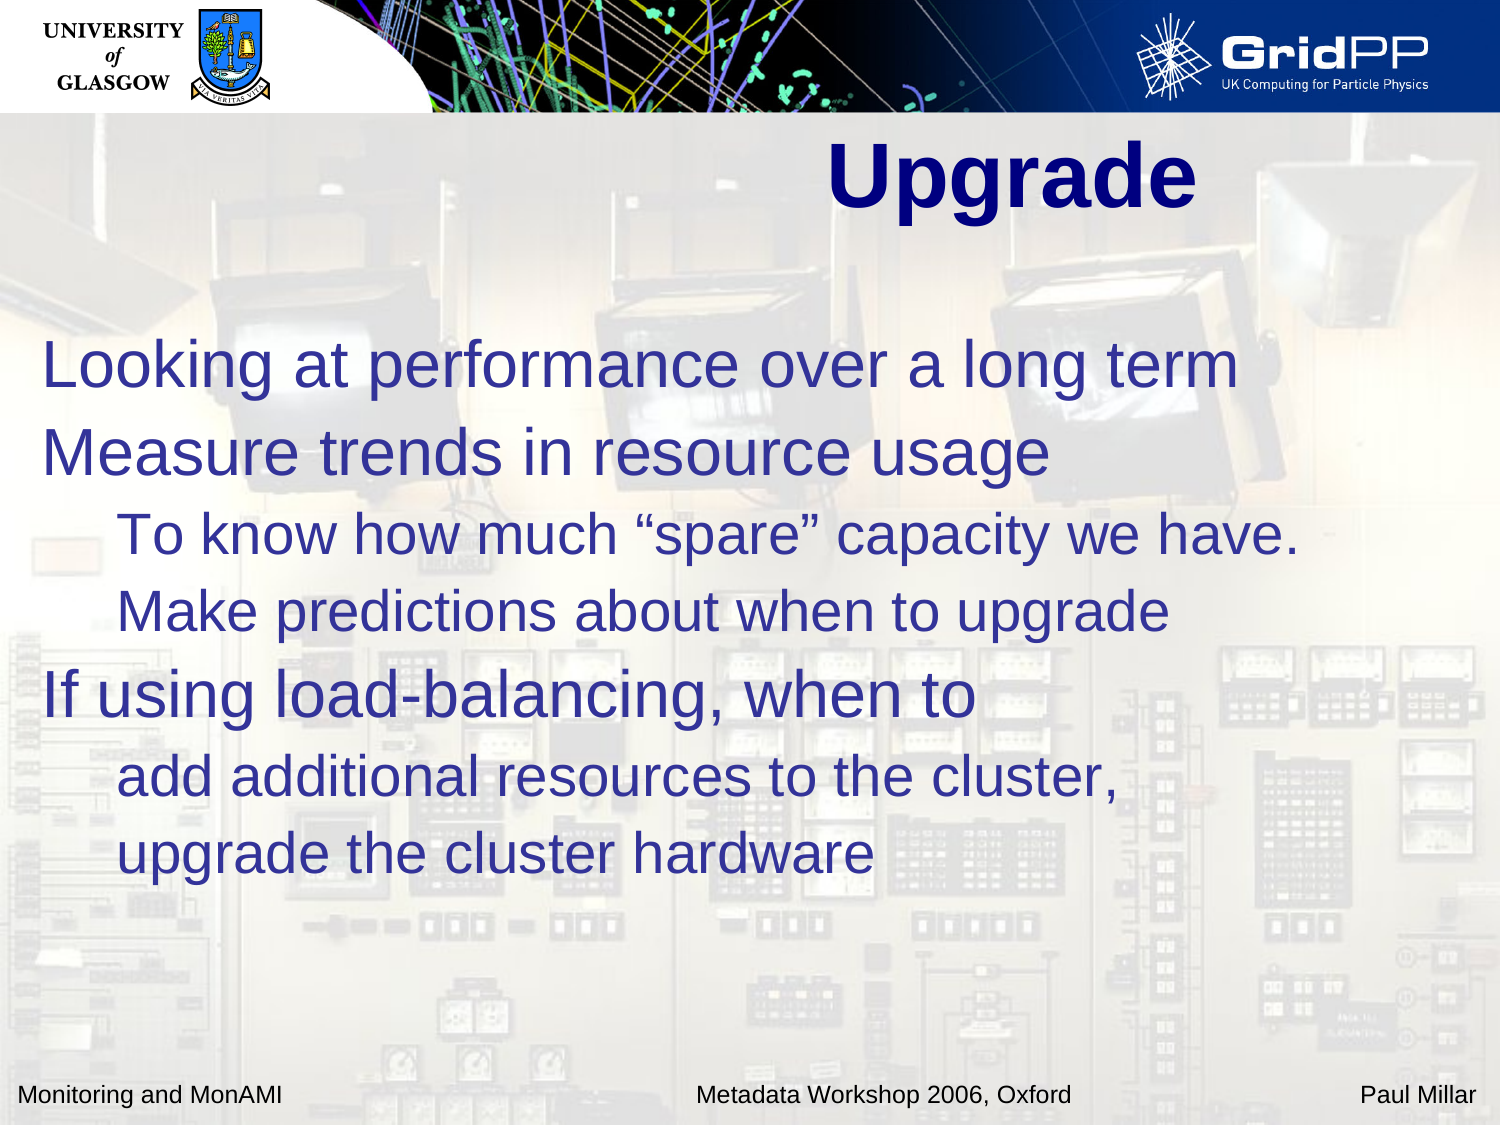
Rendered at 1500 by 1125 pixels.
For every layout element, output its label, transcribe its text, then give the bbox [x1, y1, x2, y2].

list Looking at performance over a long term Measure trends in resource usage To know how much “spare” capacity we have. Make predictions about when to upgrade If using load-balancing, when to add additional resources to the cluster, upgrade the cluster hardware [41, 329, 1442, 1058]
title Upgrade [568, 127, 1457, 230]
picture [0, 0, 1500, 1125]
